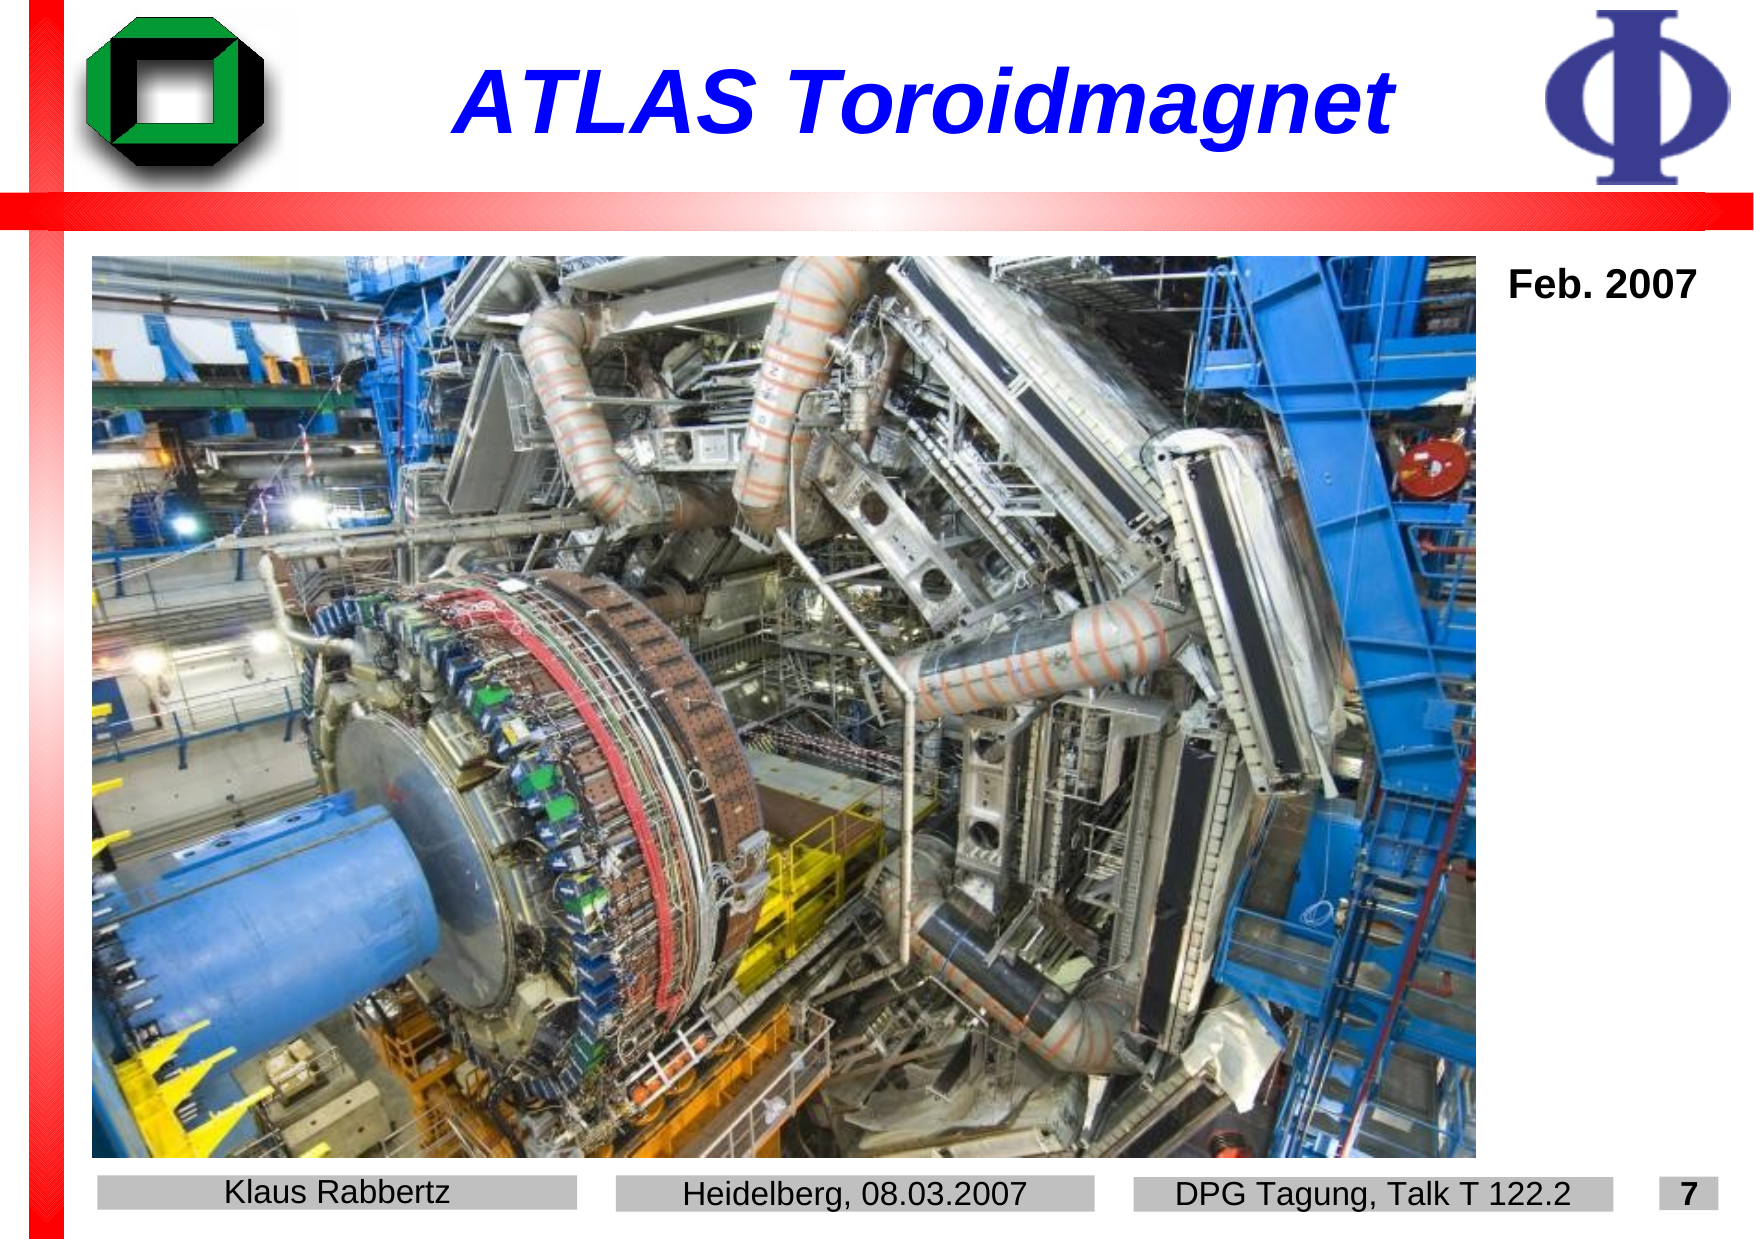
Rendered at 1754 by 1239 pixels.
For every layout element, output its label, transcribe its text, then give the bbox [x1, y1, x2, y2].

picture [64, 9, 299, 192]
title ATLAS Toroidmagnet [282, 21, 1565, 183]
picture [1545, 10, 1731, 185]
picture [92, 256, 1476, 1158]
picture [92, 1147, 97, 1158]
text_box Feb. 2007 [1496, 248, 1711, 320]
